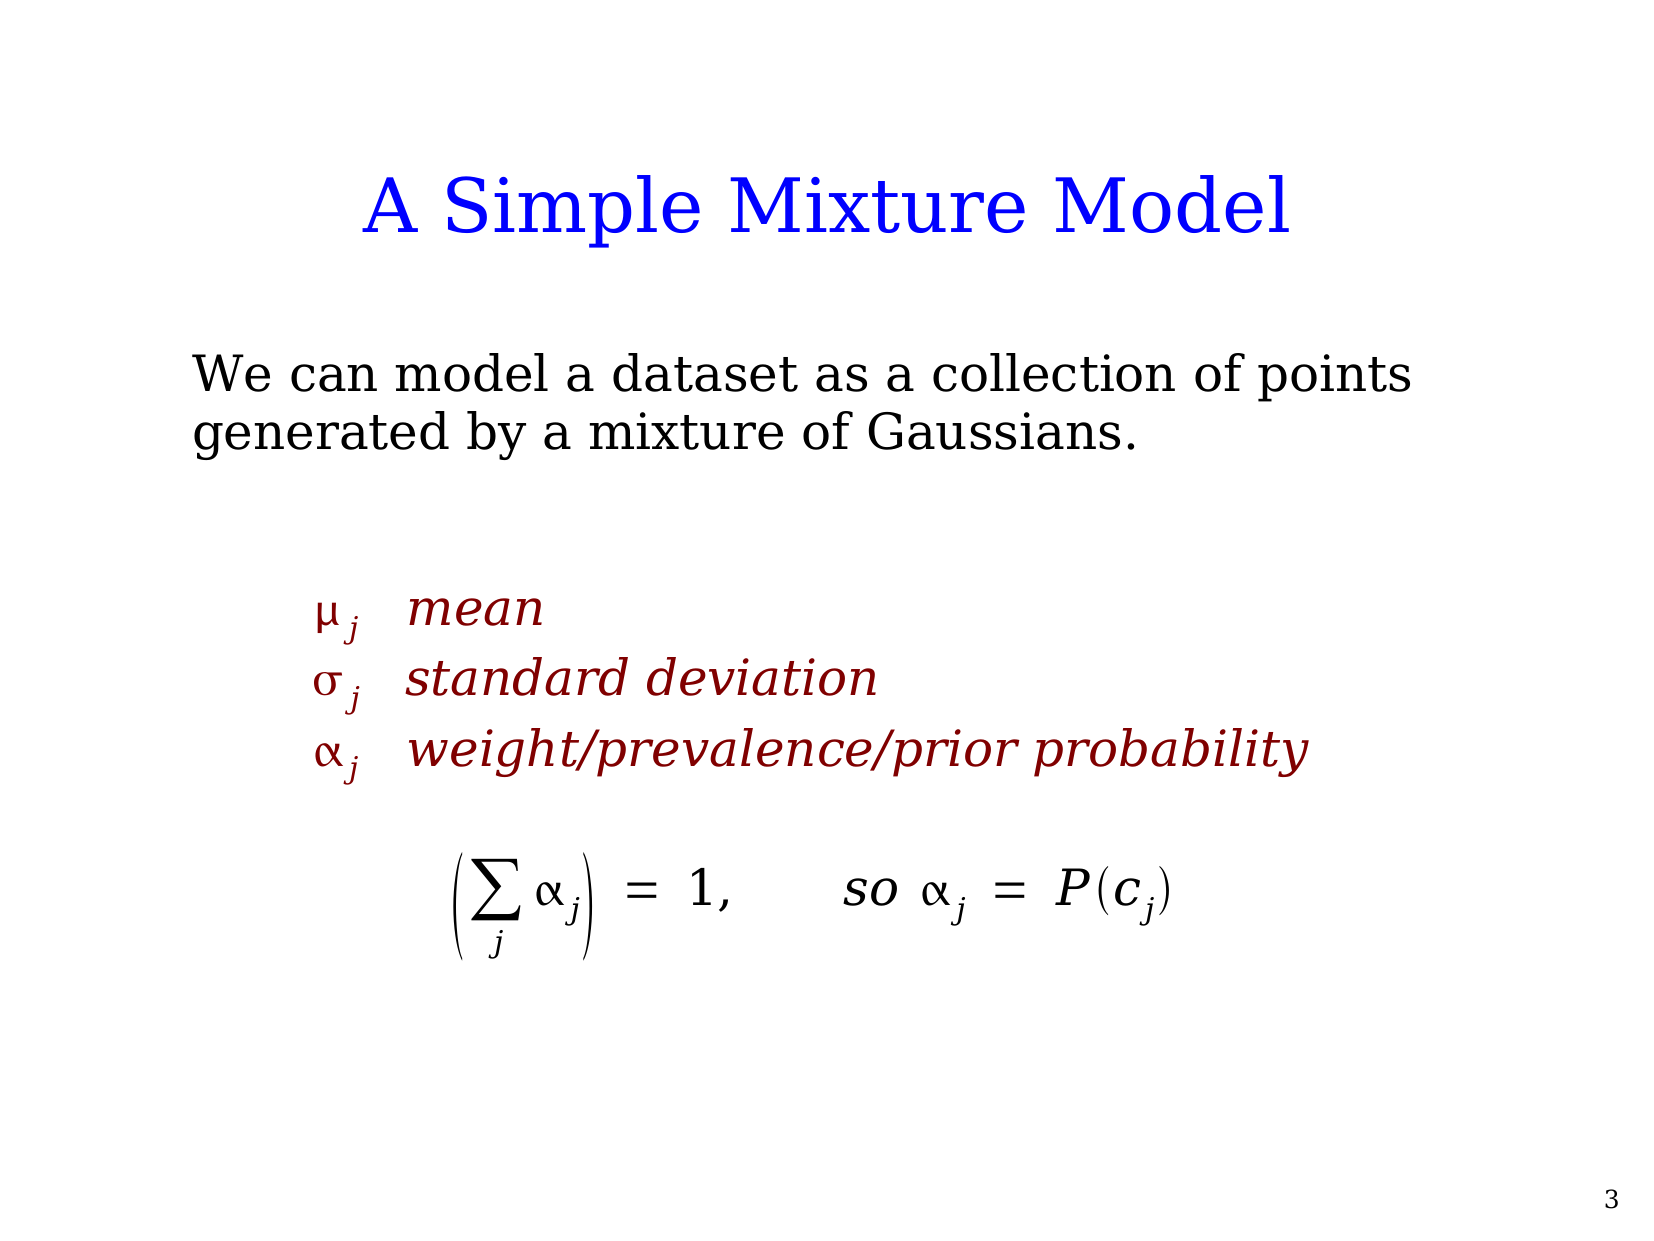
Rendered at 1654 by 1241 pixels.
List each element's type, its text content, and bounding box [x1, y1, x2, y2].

chart [305, 573, 1316, 964]
title A Simple Mixture Model [121, 102, 1534, 311]
list We can model a dataset as a collection of points generated by a mixture of Gaussians. [121, 344, 1534, 1127]
